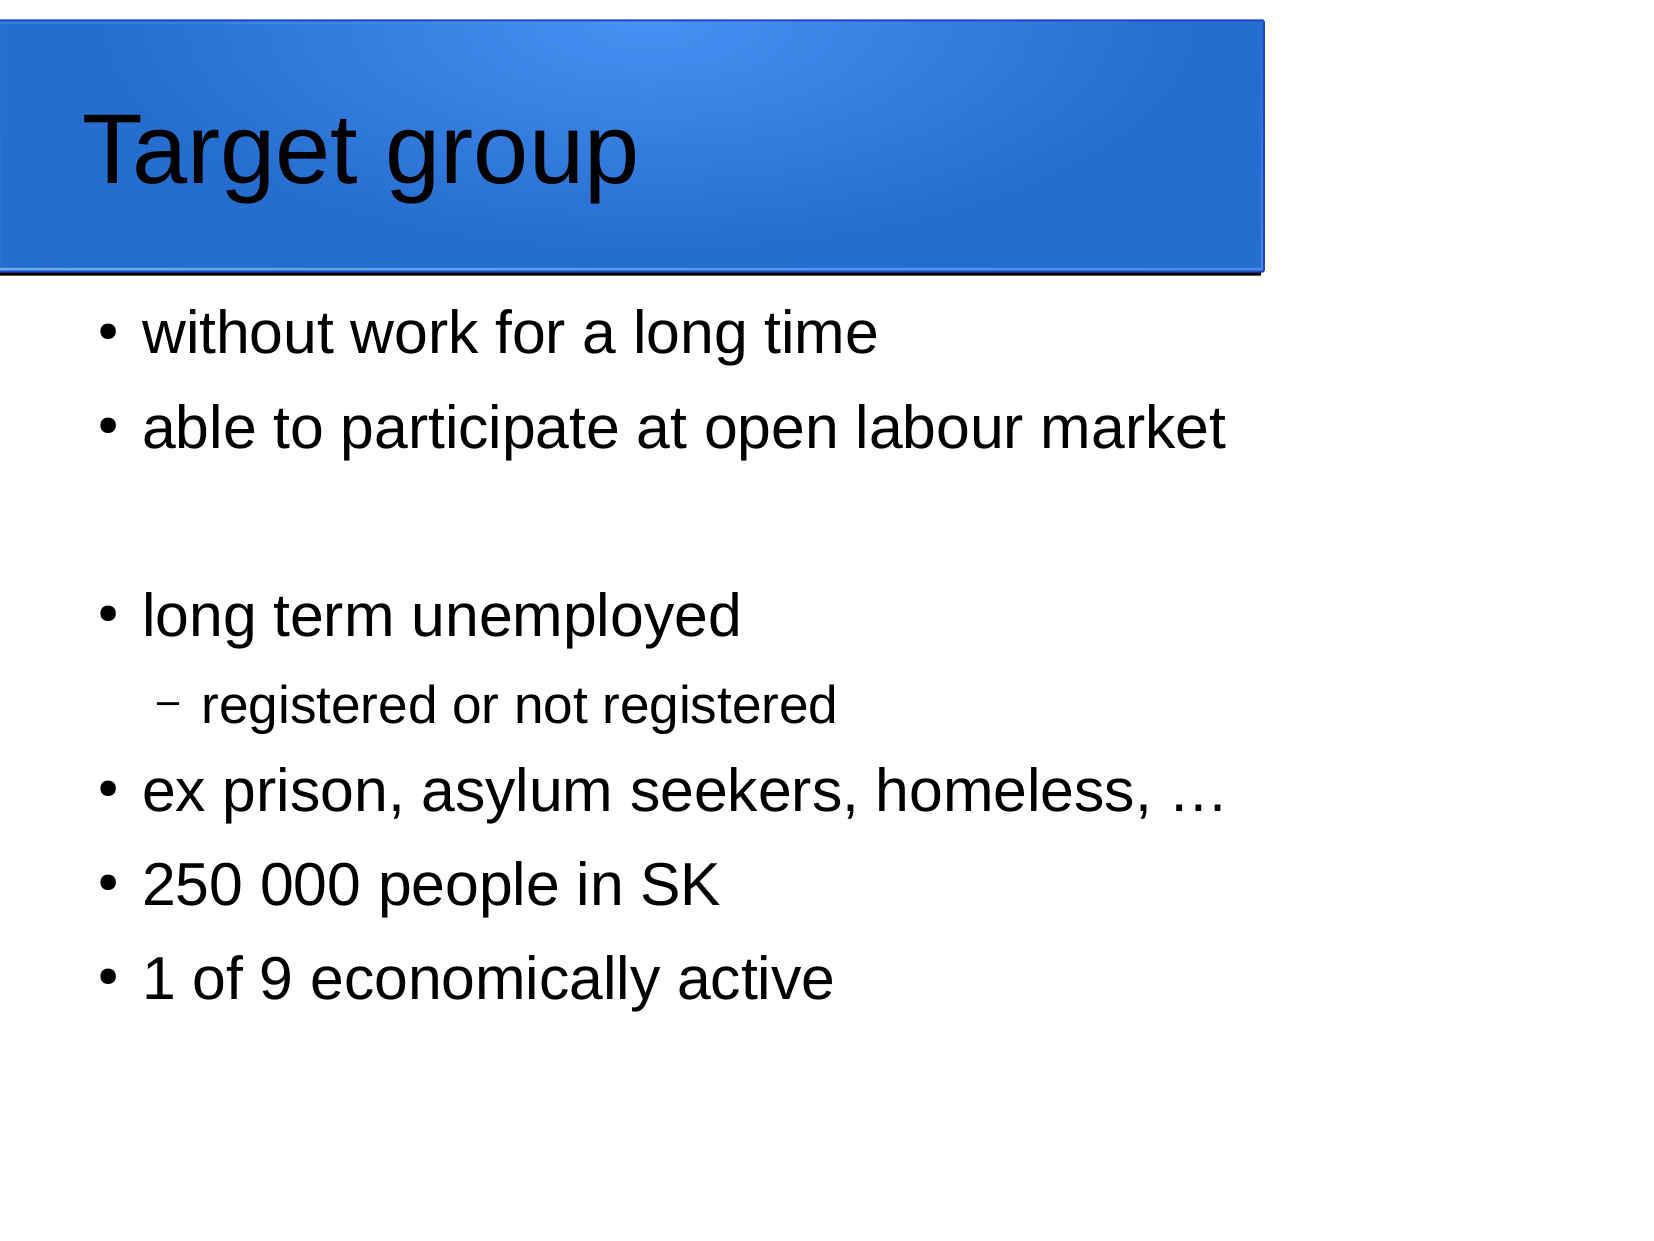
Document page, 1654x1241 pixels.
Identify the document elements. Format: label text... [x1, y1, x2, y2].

title Target group [82, 47, 1235, 252]
list without work for a long time able to participate at open labour market long term unemployed registered or not registered ex prison, asylum seekers, homeless, … 250 000 people in SK 1 of 9 economically active [82, 299, 1571, 1019]
